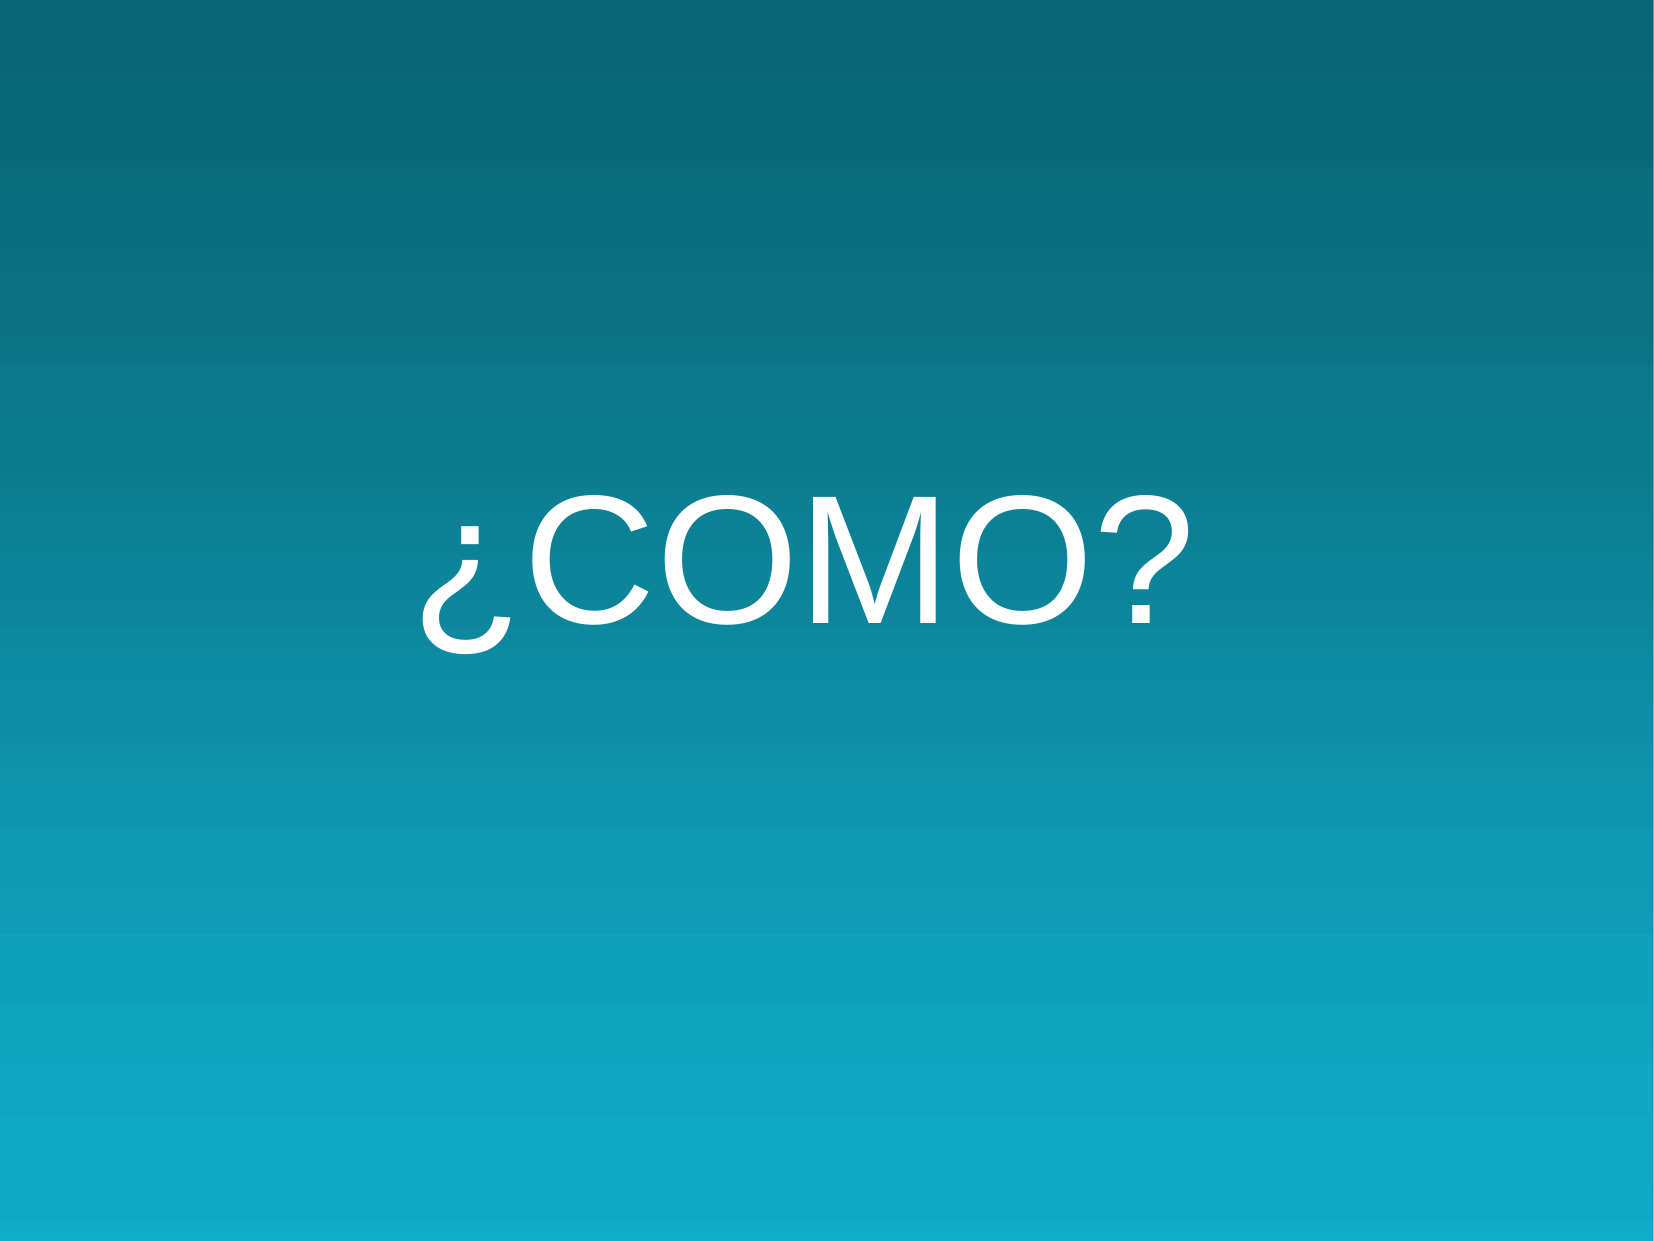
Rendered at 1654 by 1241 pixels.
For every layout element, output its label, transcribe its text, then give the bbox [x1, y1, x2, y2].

text_box ¿COMO? [397, 450, 1402, 671]
picture [0, 0, 1654, 1241]
